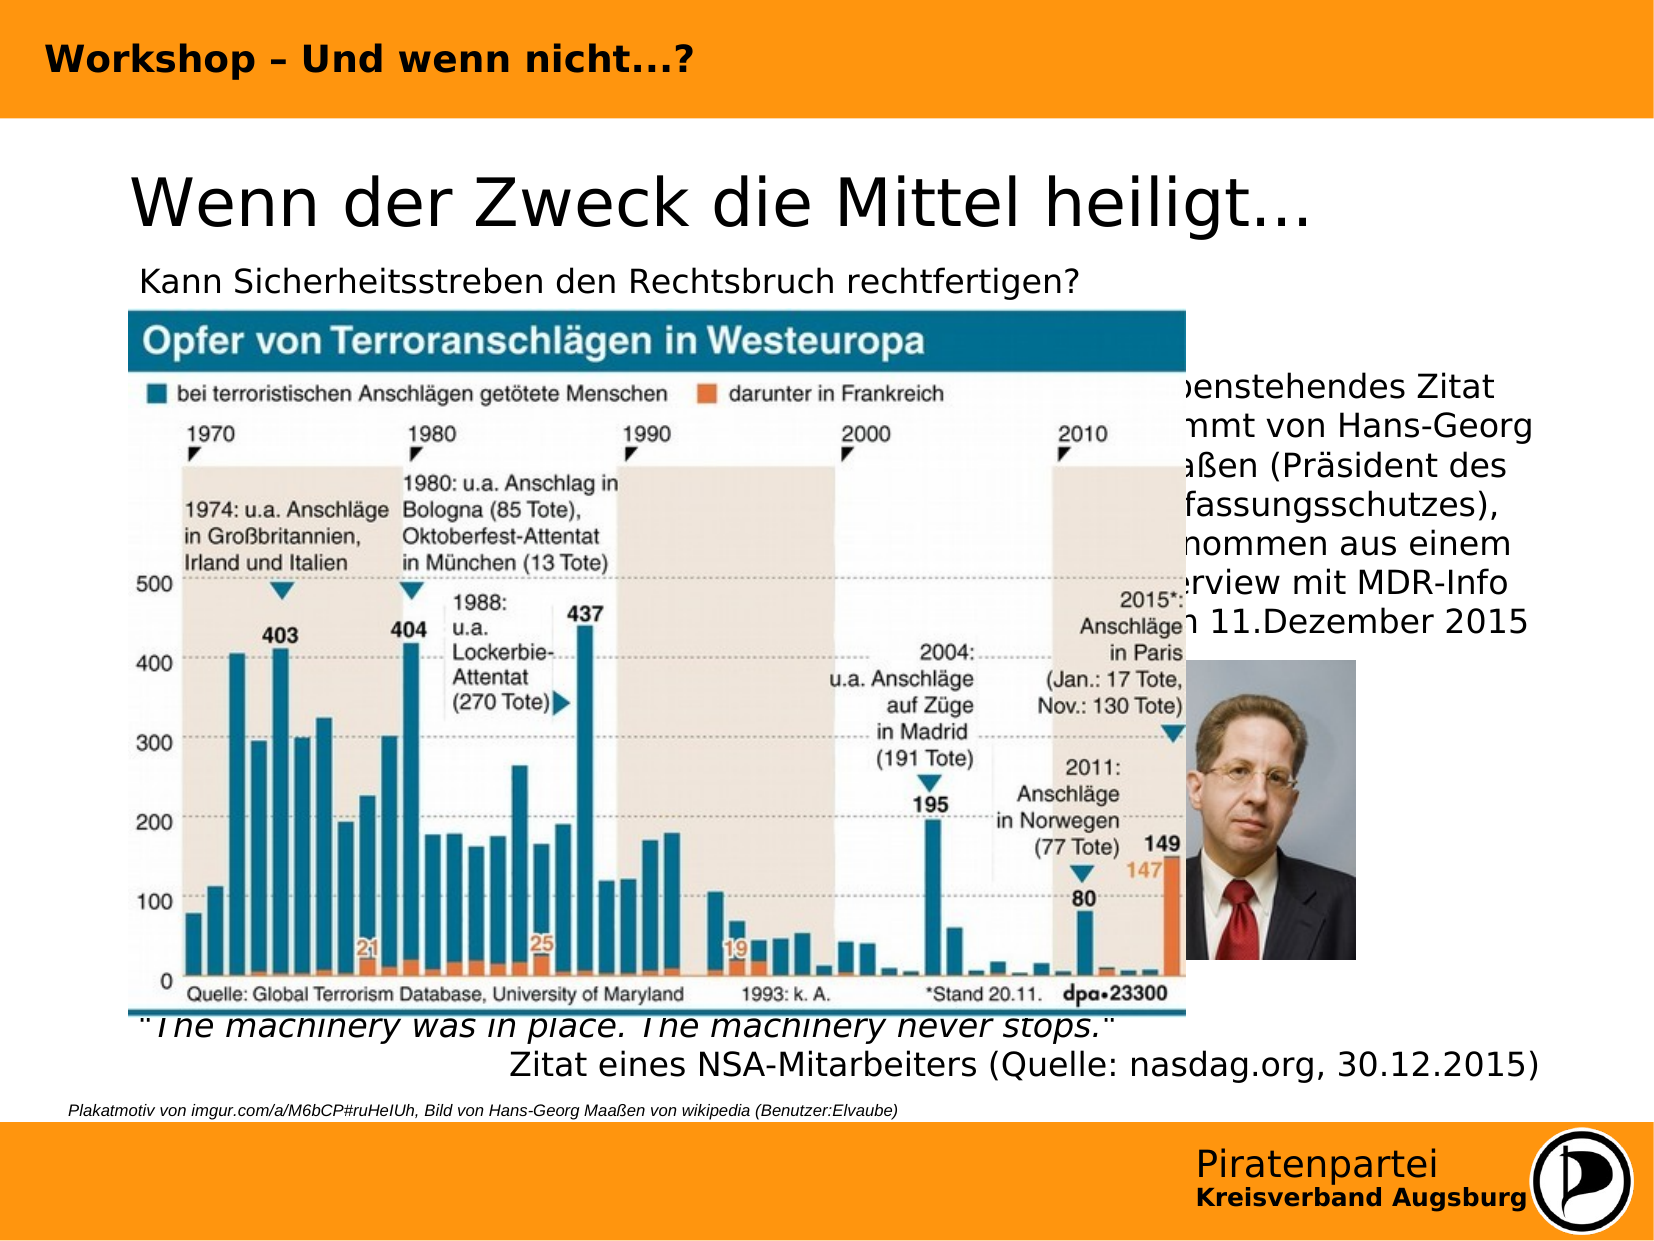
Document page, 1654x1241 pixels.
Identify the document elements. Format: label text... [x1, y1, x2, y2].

picture [330, 320, 653, 365]
text_box Workshop – Und wenn nicht...? [29, 29, 1329, 88]
text_box Plakatmotiv von imgur.com/a/M6bCP#ruHeIUh, Bild von Hans-Georg Maaßen von wikipedia (Benutzer:Elvaube) [53, 1092, 990, 1128]
text_box Kann Sicherheitsstreben den Rechtsbruch rechtfertigen? [123, 253, 1532, 312]
picture [128, 365, 1356, 1018]
picture [141, 320, 245, 364]
picture [255, 331, 323, 357]
text_box Wenn der Zweck die Mittel heiligt... [115, 155, 1560, 248]
picture [664, 324, 699, 356]
picture [1529, 1127, 1634, 1235]
text_box "The machinery was in place. The machinery never stops." Zitat eines NSA-Mitarbeiters (Quelle: nasdag.org, 30.12.2015) [123, 998, 1557, 1099]
picture [707, 322, 926, 363]
picture [128, 308, 1186, 317]
text_box Nebenstehendes Zitat stammt von Hans-Georg Maaßen (Präsident des Verfassungsschutzes), entnommen aus einem Interview mit MDR-Info vom 11.Dezember 2015 [1186, 359, 1581, 696]
